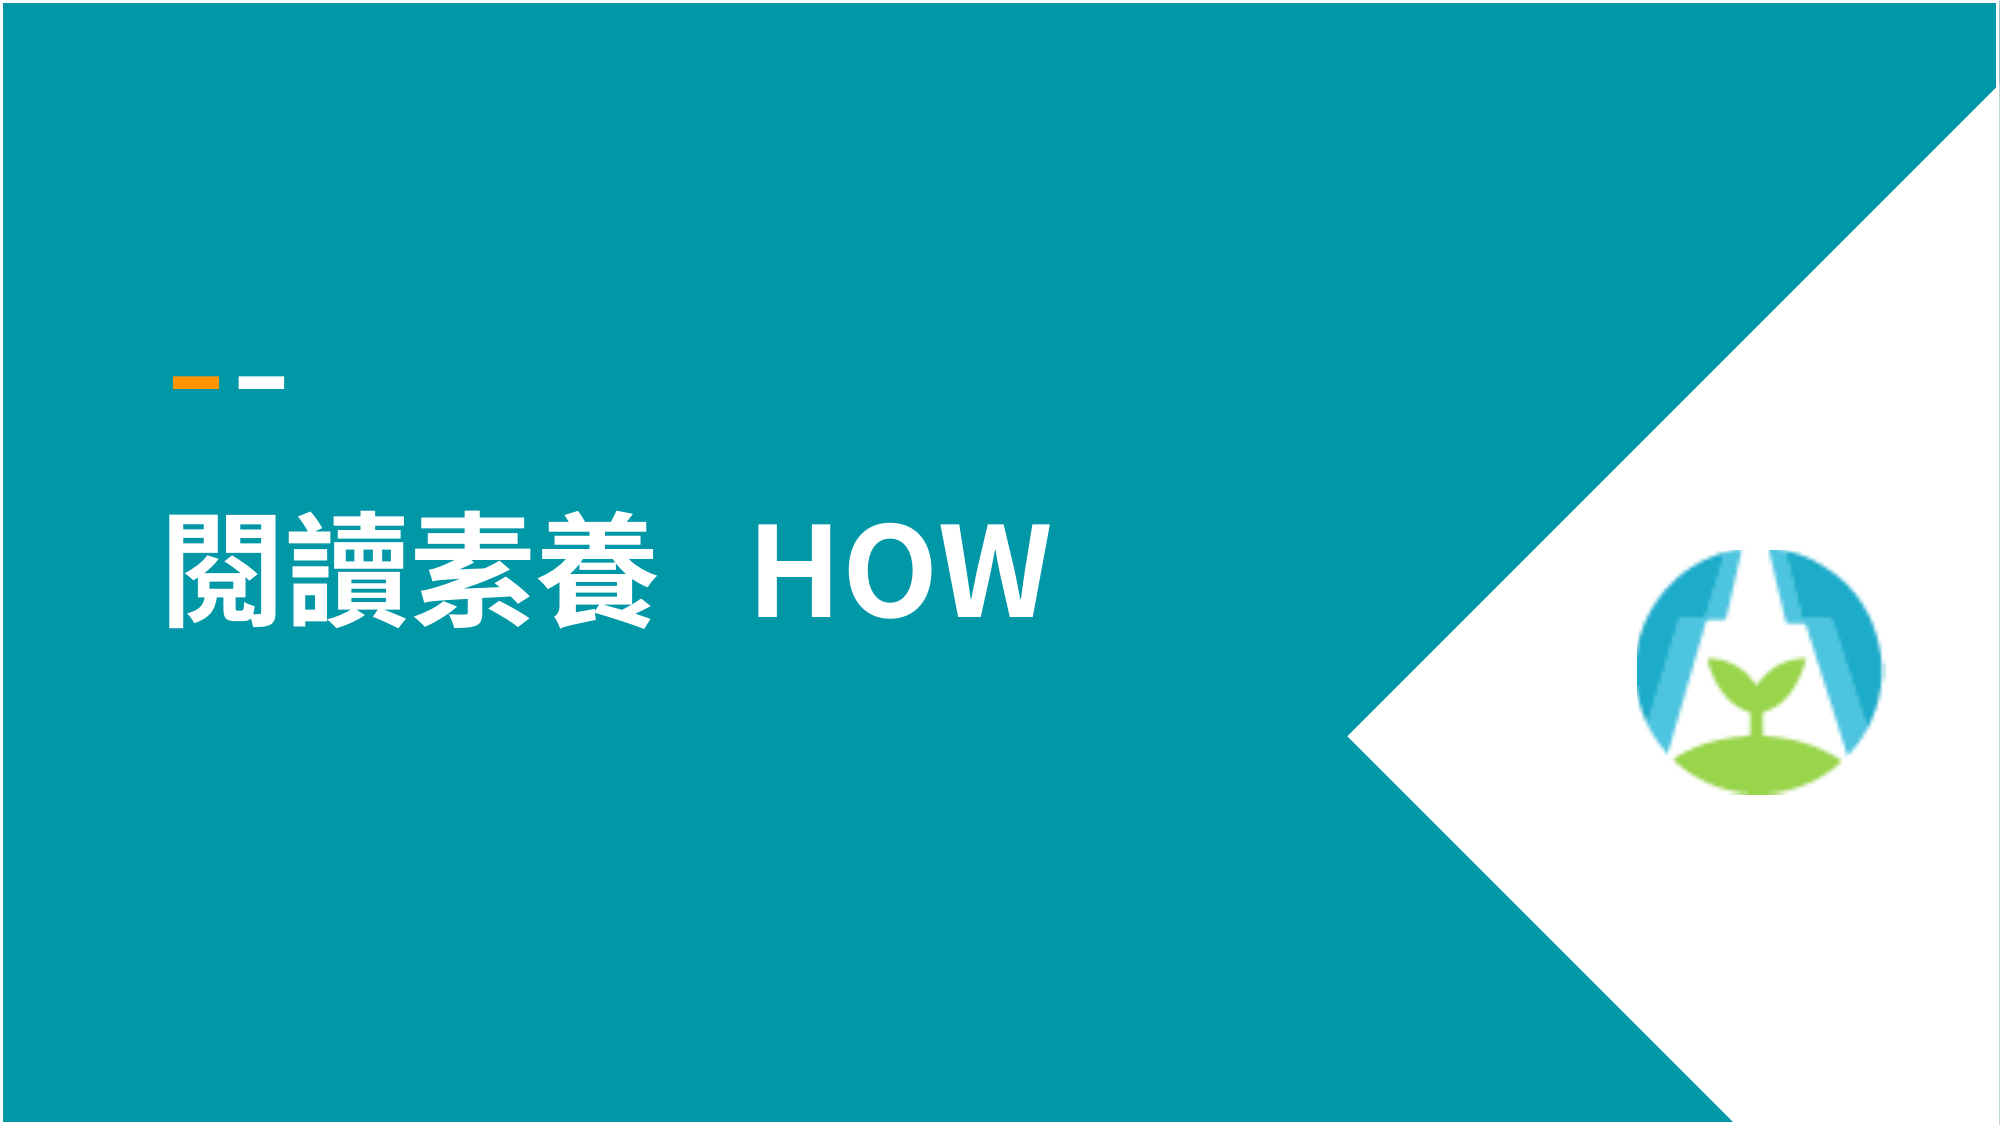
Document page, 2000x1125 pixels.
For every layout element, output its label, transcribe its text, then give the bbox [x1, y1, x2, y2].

picture [1637, 550, 1886, 795]
text_box [0, 0, 2000, 1125]
title 閱讀素養 HOW [140, 432, 1650, 663]
